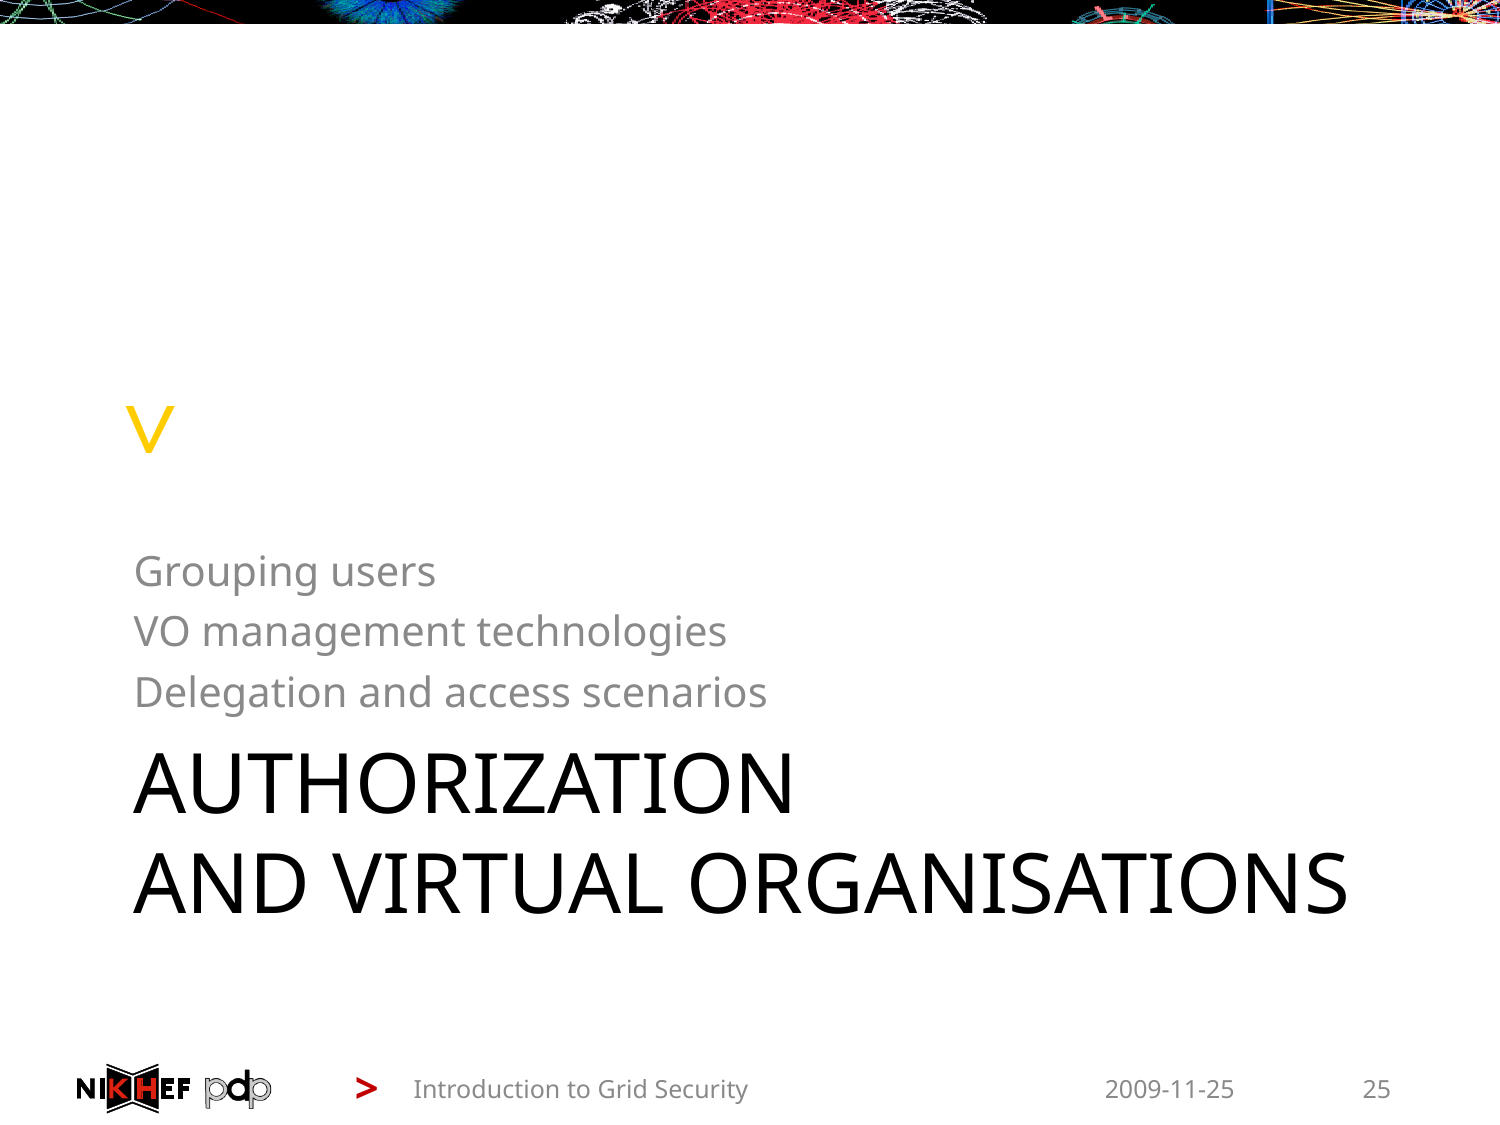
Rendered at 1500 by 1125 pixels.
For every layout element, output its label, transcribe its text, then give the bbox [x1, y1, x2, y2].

text_box Introduction to Grid Security [398, 1066, 938, 1103]
text_box 26 [1347, 1066, 1426, 1102]
text_box 2009-11-25 [1089, 1066, 1266, 1103]
list Grouping users VO management technologies Delegation and access scenarios [118, 476, 1394, 723]
title Authorization and Virtual ORganisations [118, 723, 1394, 947]
